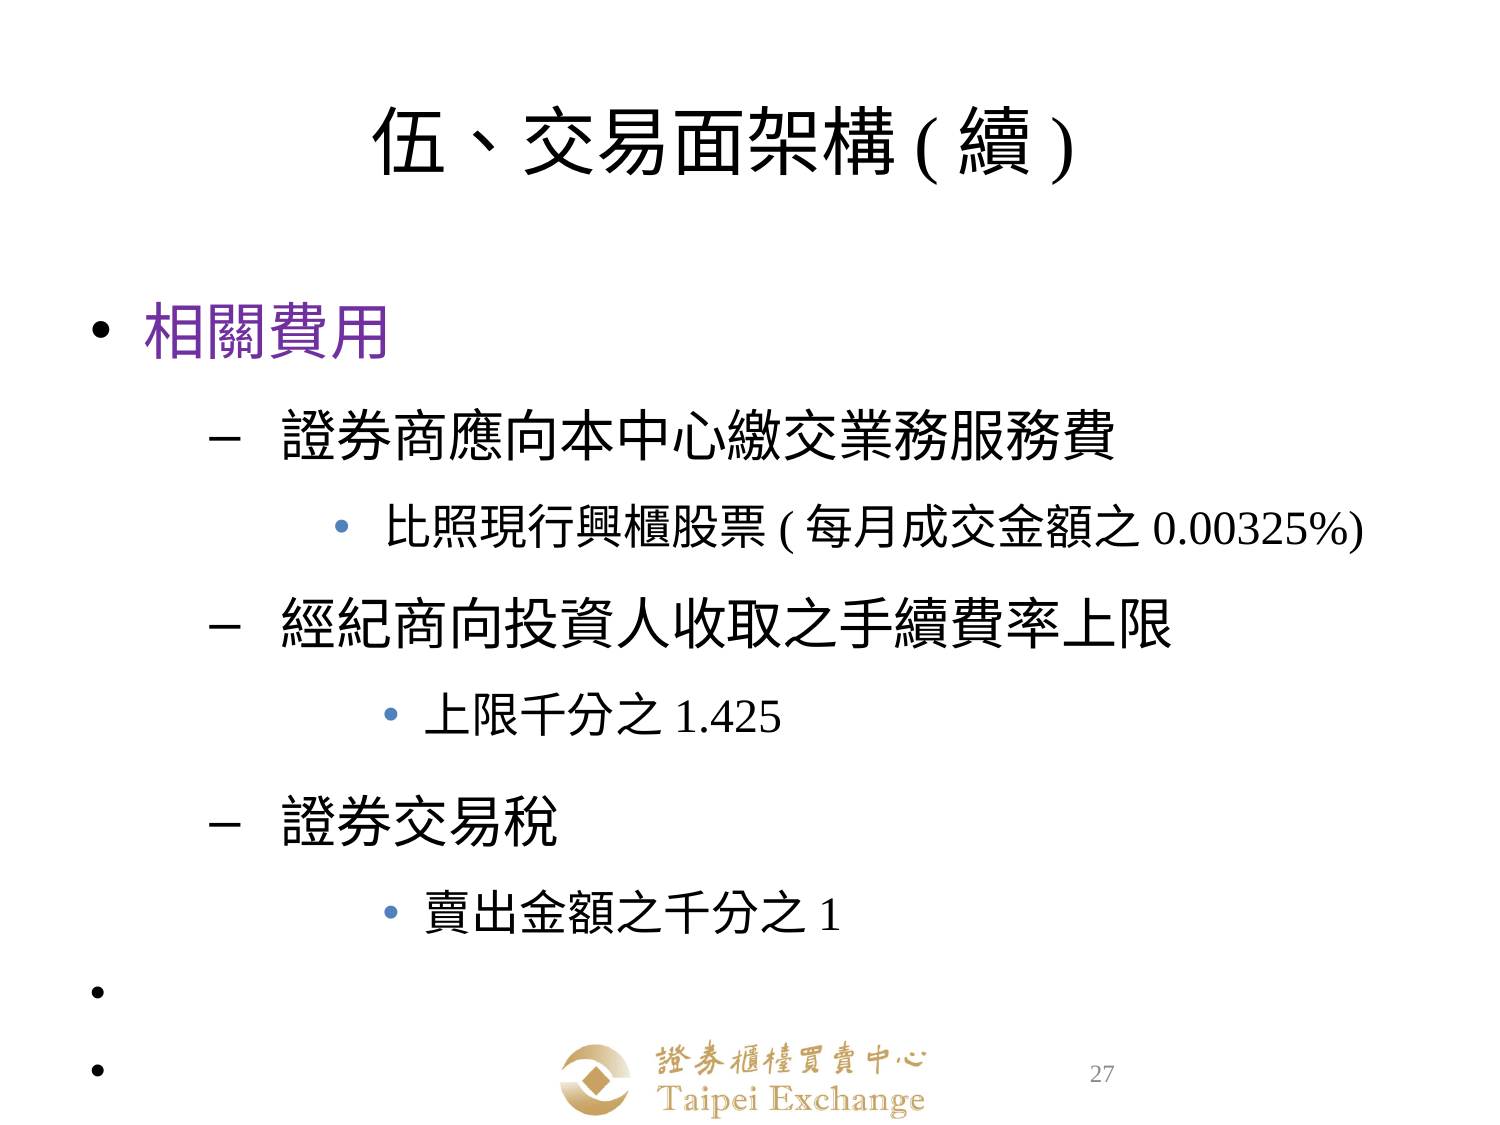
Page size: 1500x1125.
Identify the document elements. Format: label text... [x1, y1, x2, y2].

title 伍、交易面架構(續) [76, 31, 1371, 249]
text_box [1074, 1042, 1426, 1103]
list 相關費用 證券商應向本中心繳交業務服務費 比照現行興櫃股票(每月成交金額之0.00325%) 經紀商向投資人收取之手續費率上限 上限千分之1.425 證券交易稅 賣出金額之千分之1 [75, 262, 1426, 1005]
